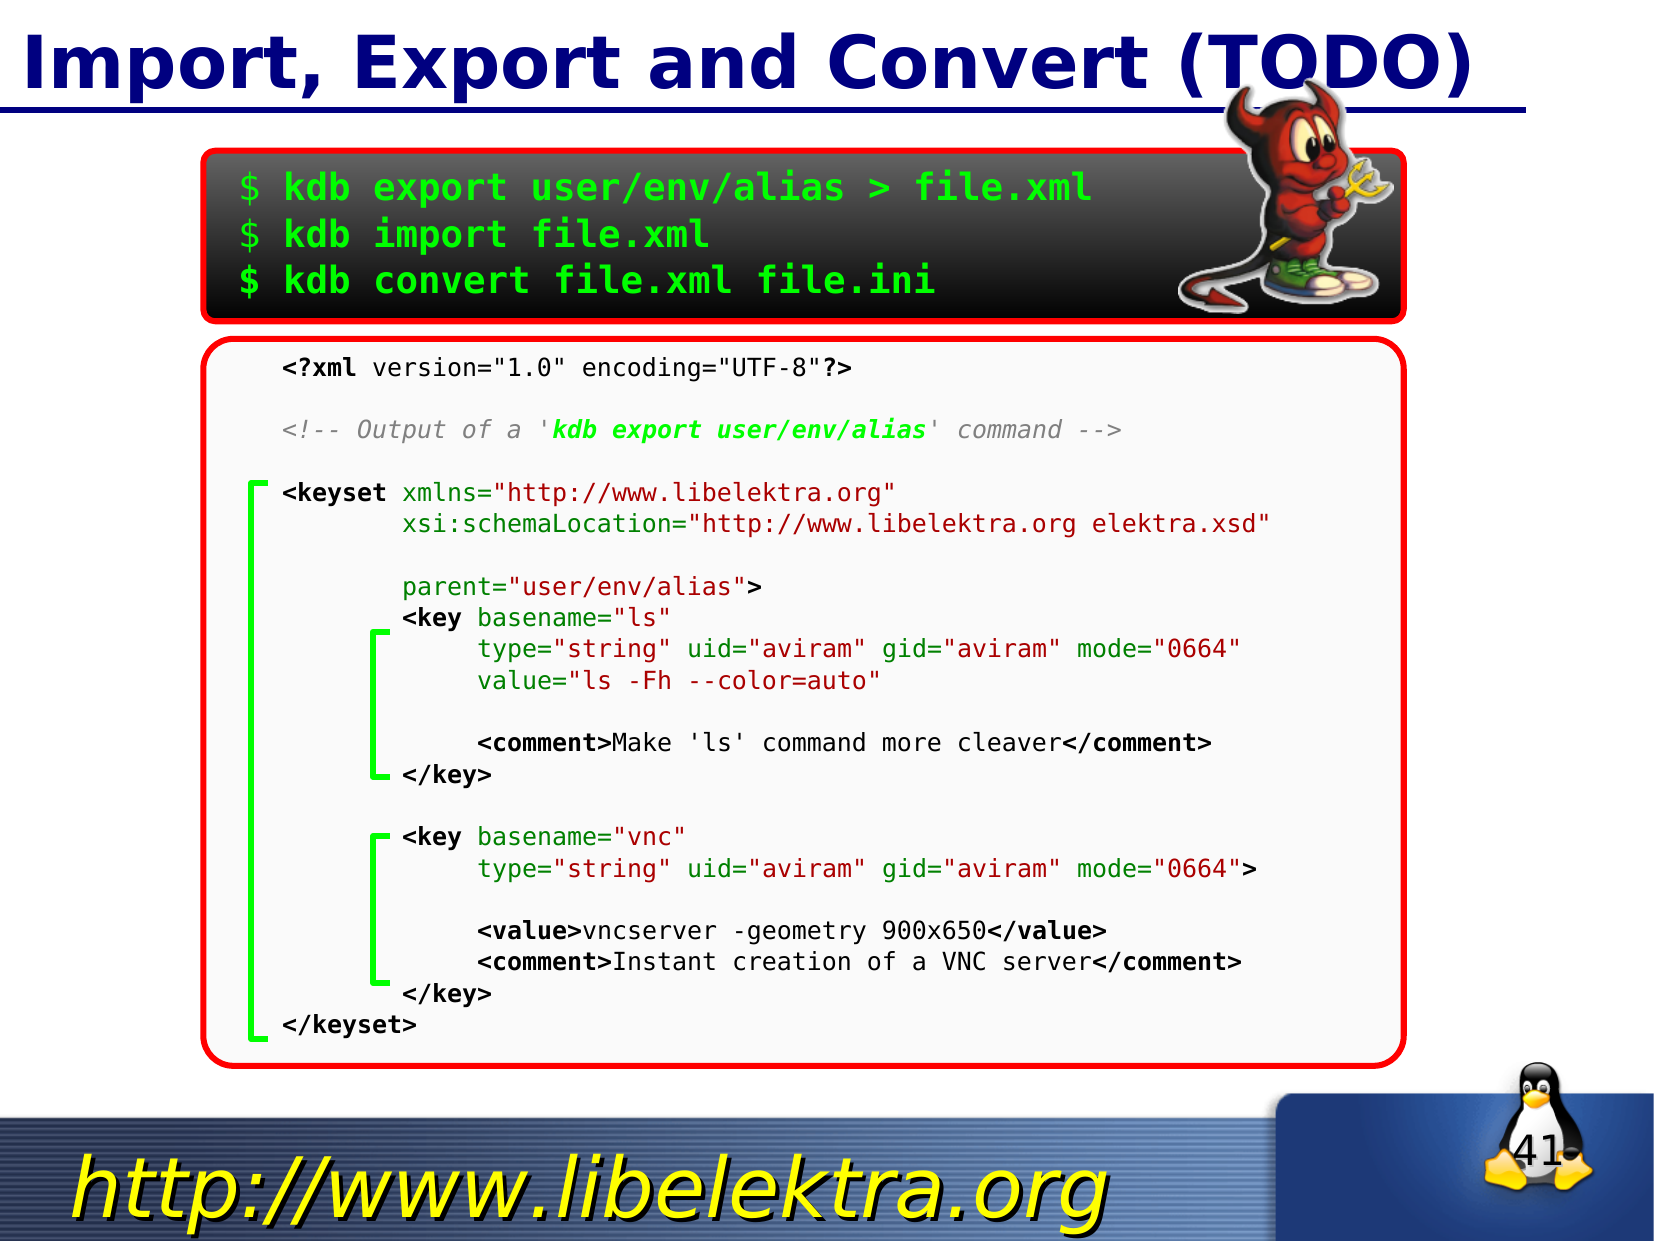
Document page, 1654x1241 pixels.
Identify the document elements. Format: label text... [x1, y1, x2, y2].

picture [0, 1061, 1654, 1241]
text_box [203, 338, 1404, 1066]
text_box <Nummer> [1312, 1122, 1566, 1178]
text_box [203, 150, 1178, 322]
picture [1178, 77, 1394, 314]
text_box <?xml version="1.0" encoding="UTF-8"?> <!-- Output of a 'kdb export user/env/alias' command --> <keyset xmlns="http://www.libelektra.org" xsi:schemaLocation="http://www.libelektra.org elektra.xsd" parent="user/env/alias"> <key basename="ls" type="string" uid="aviram" gid="aviram" mode="0664" value="ls -Fh --color=auto" <comment>Make 'ls' command more cleaver</comment> </key> <key basename="vnc" type="string" uid="aviram" gid="aviram" mode="0664"> <value>vncserver -geometry 900x650</value> <comment>Instant creation of a VNC server</comment> </key> </keyset> [282, 350, 1376, 1038]
text_box Import, Export and Convert (TODO) [21, 14, 1611, 111]
text_box $ kdb export user/env/alias > file.xml $ kdb import file.xml $ kdb convert file.xml file.ini [238, 162, 1184, 331]
text_box [1184, 151, 1404, 322]
